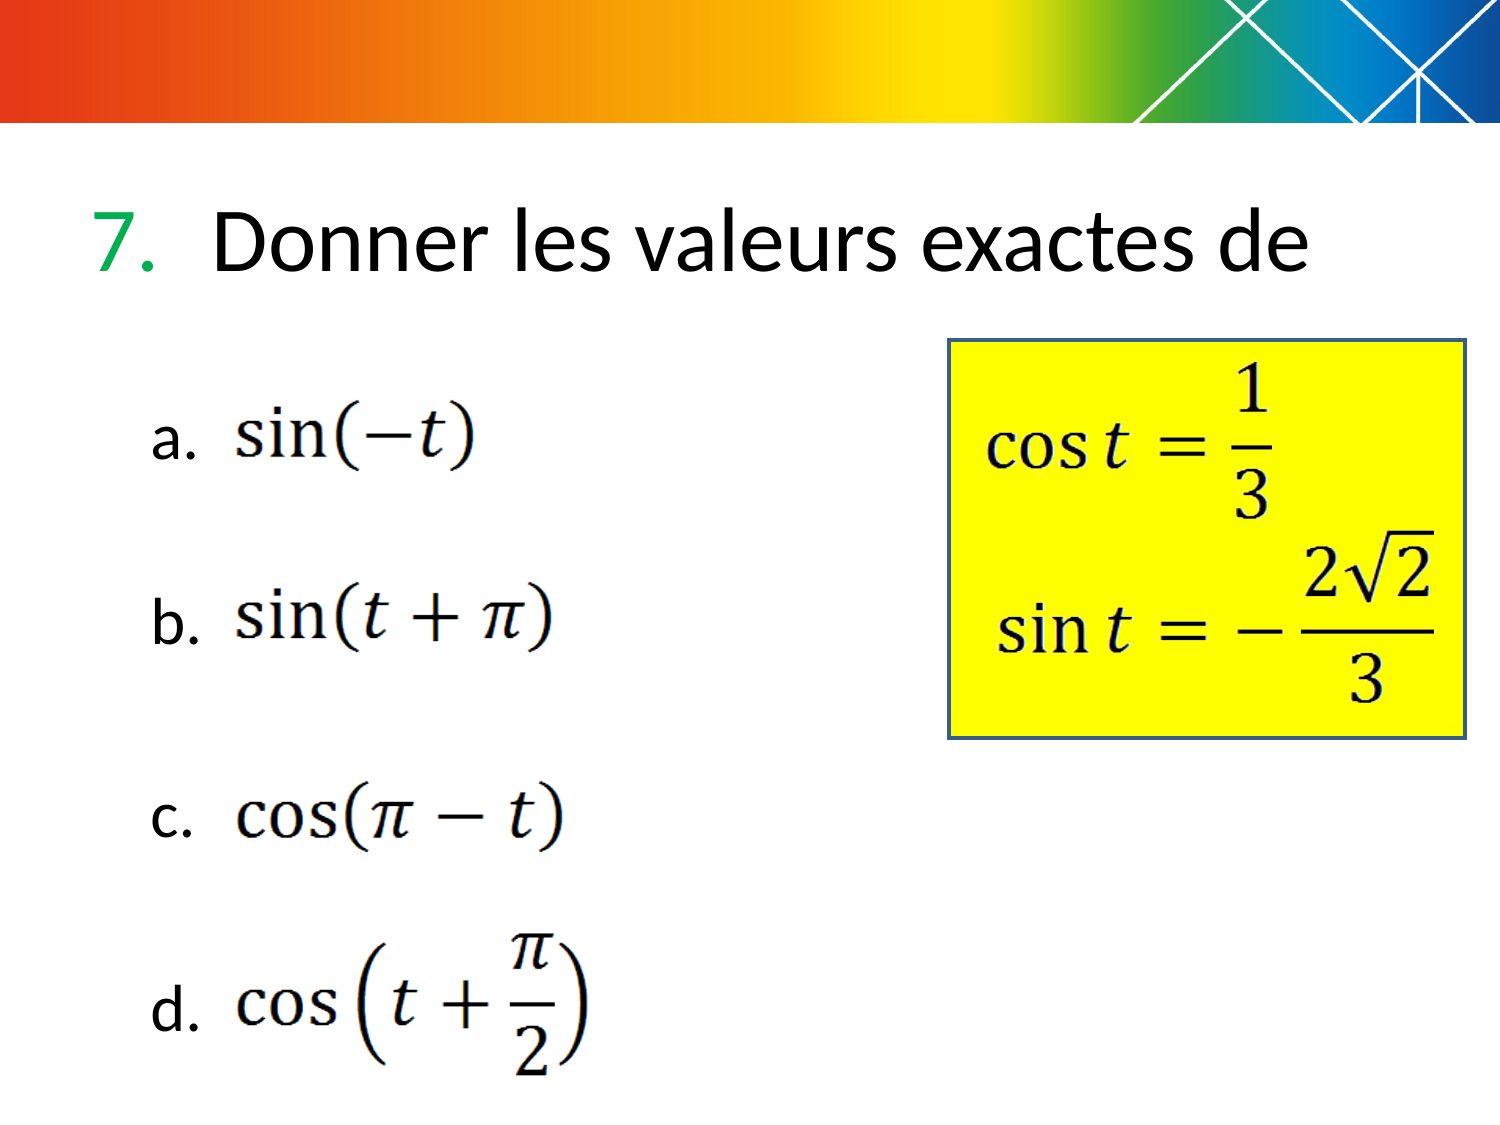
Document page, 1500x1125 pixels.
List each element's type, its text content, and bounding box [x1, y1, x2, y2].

picture [234, 386, 480, 489]
picture [984, 351, 1434, 719]
picture [0, 0, 1359, 123]
text_box a. b. c. d. [135, 385, 821, 1053]
picture [234, 568, 558, 670]
picture [234, 924, 593, 1090]
picture [1340, 0, 1500, 123]
text_box [949, 339, 1465, 739]
picture [234, 767, 569, 870]
title Donner les valeurs exactes de [75, 163, 1426, 305]
